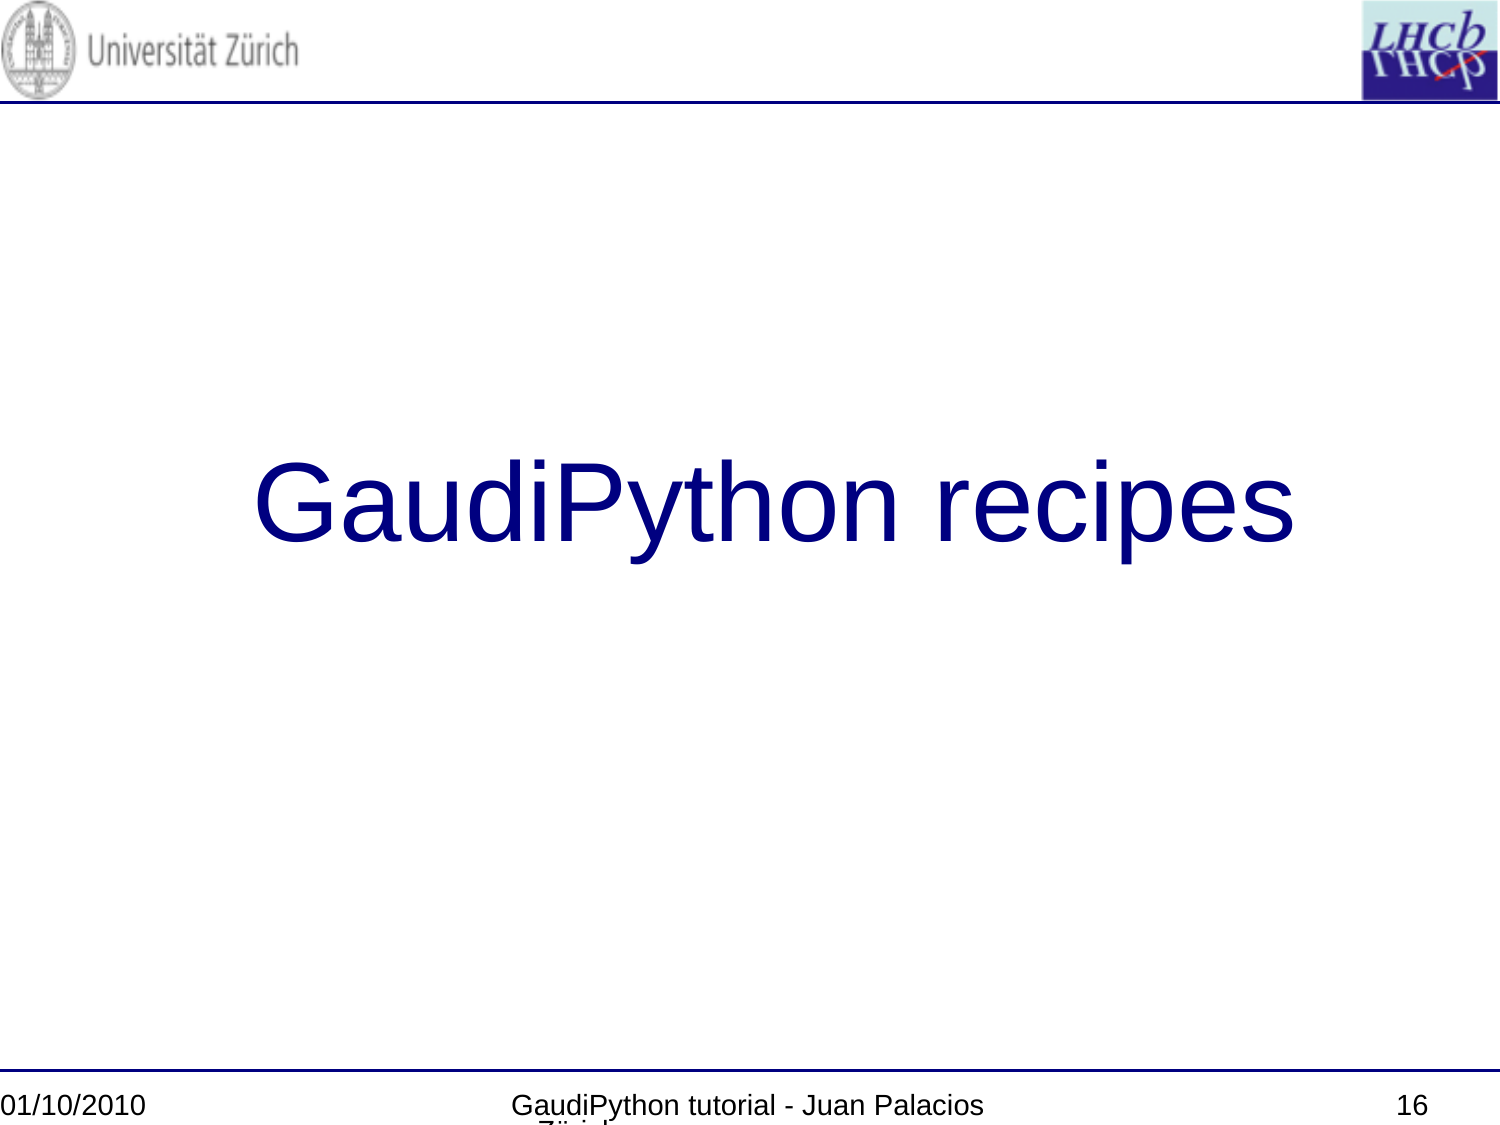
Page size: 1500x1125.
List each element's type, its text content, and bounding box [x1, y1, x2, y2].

picture [0, 0, 307, 101]
subtitle GaudiPython recipes [247, 7, 1302, 999]
picture [1360, 0, 1500, 101]
